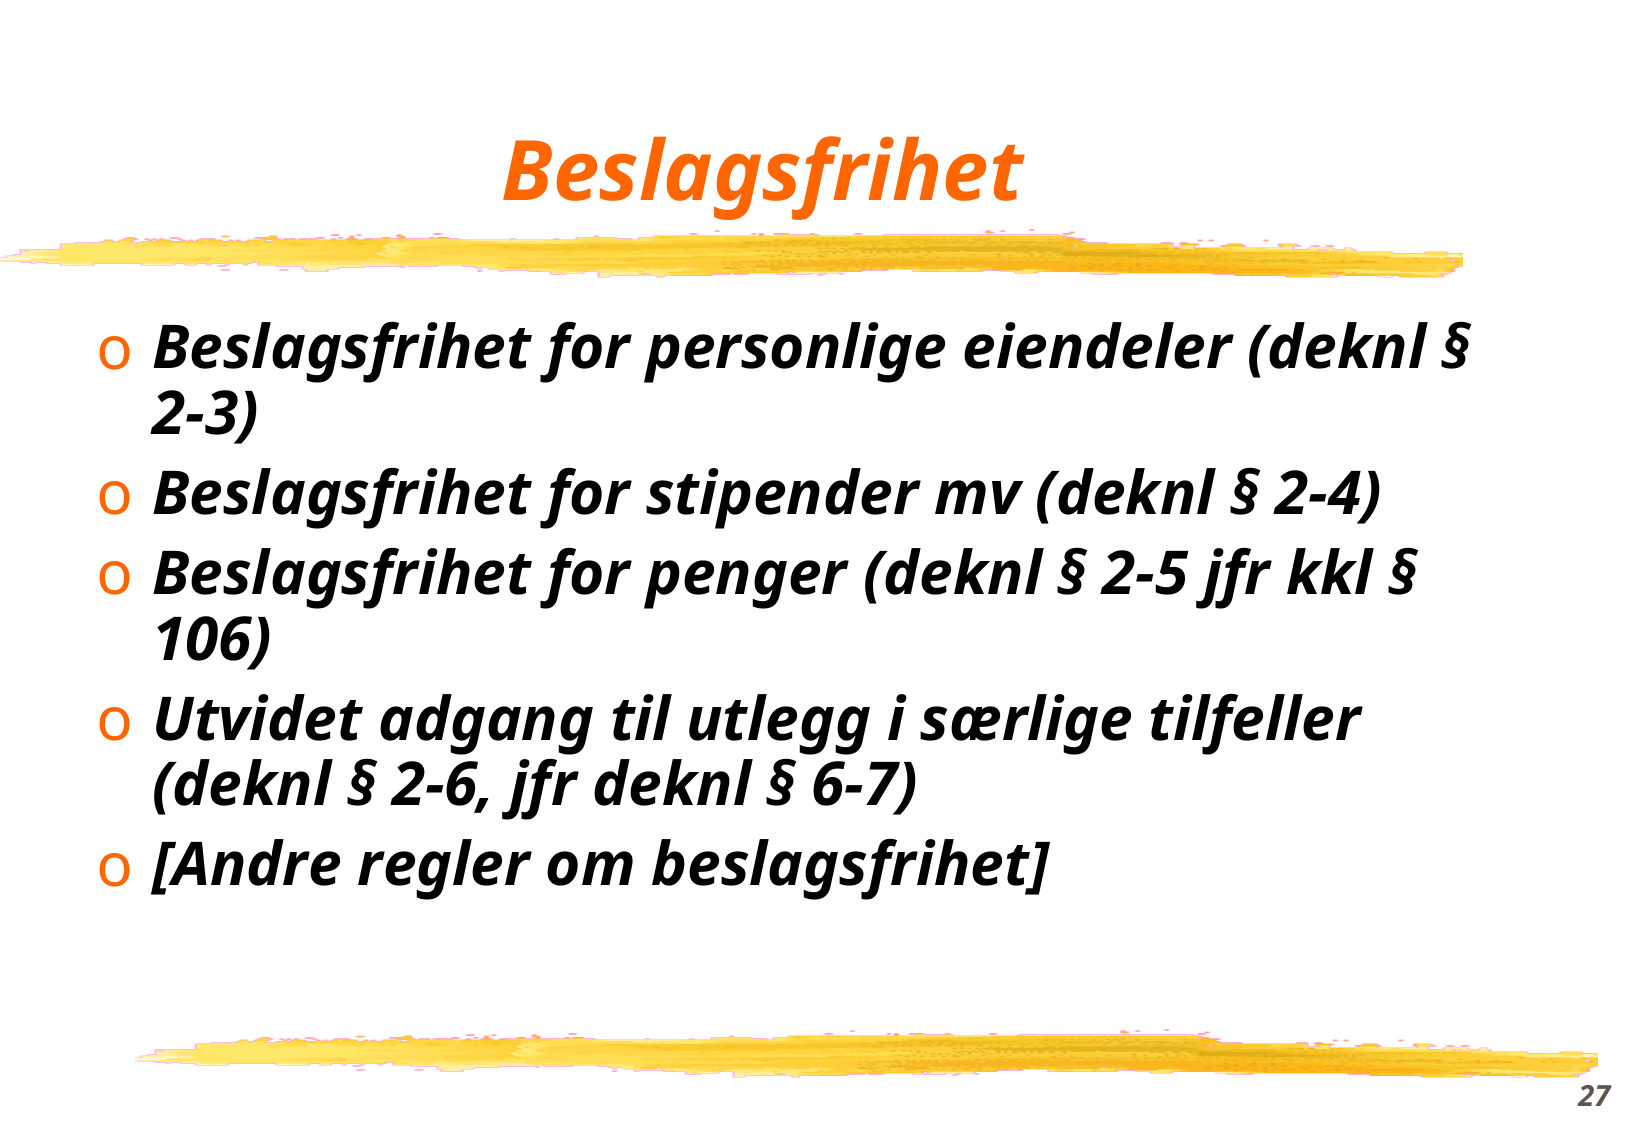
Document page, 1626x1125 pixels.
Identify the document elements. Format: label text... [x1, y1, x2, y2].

picture [0, 224, 1463, 288]
picture [135, 1024, 1598, 1088]
list Beslagsfrihet for personlige eiendeler (deknl § 2-3) Beslagsfrihet for stipender mv (deknl § 2-4) Beslagsfrihet for penger (deknl § 2-5 jfr kkl § 106) Utvidet adgang til utlegg i særlige tilfeller (deknl § 2-6, jfr deknl § 6-7) [Andre regler om beslagsfrihet] [81, 309, 1535, 1001]
title Beslagsfrihet [72, 37, 1454, 225]
text_box <number> [1516, 1050, 1626, 1125]
